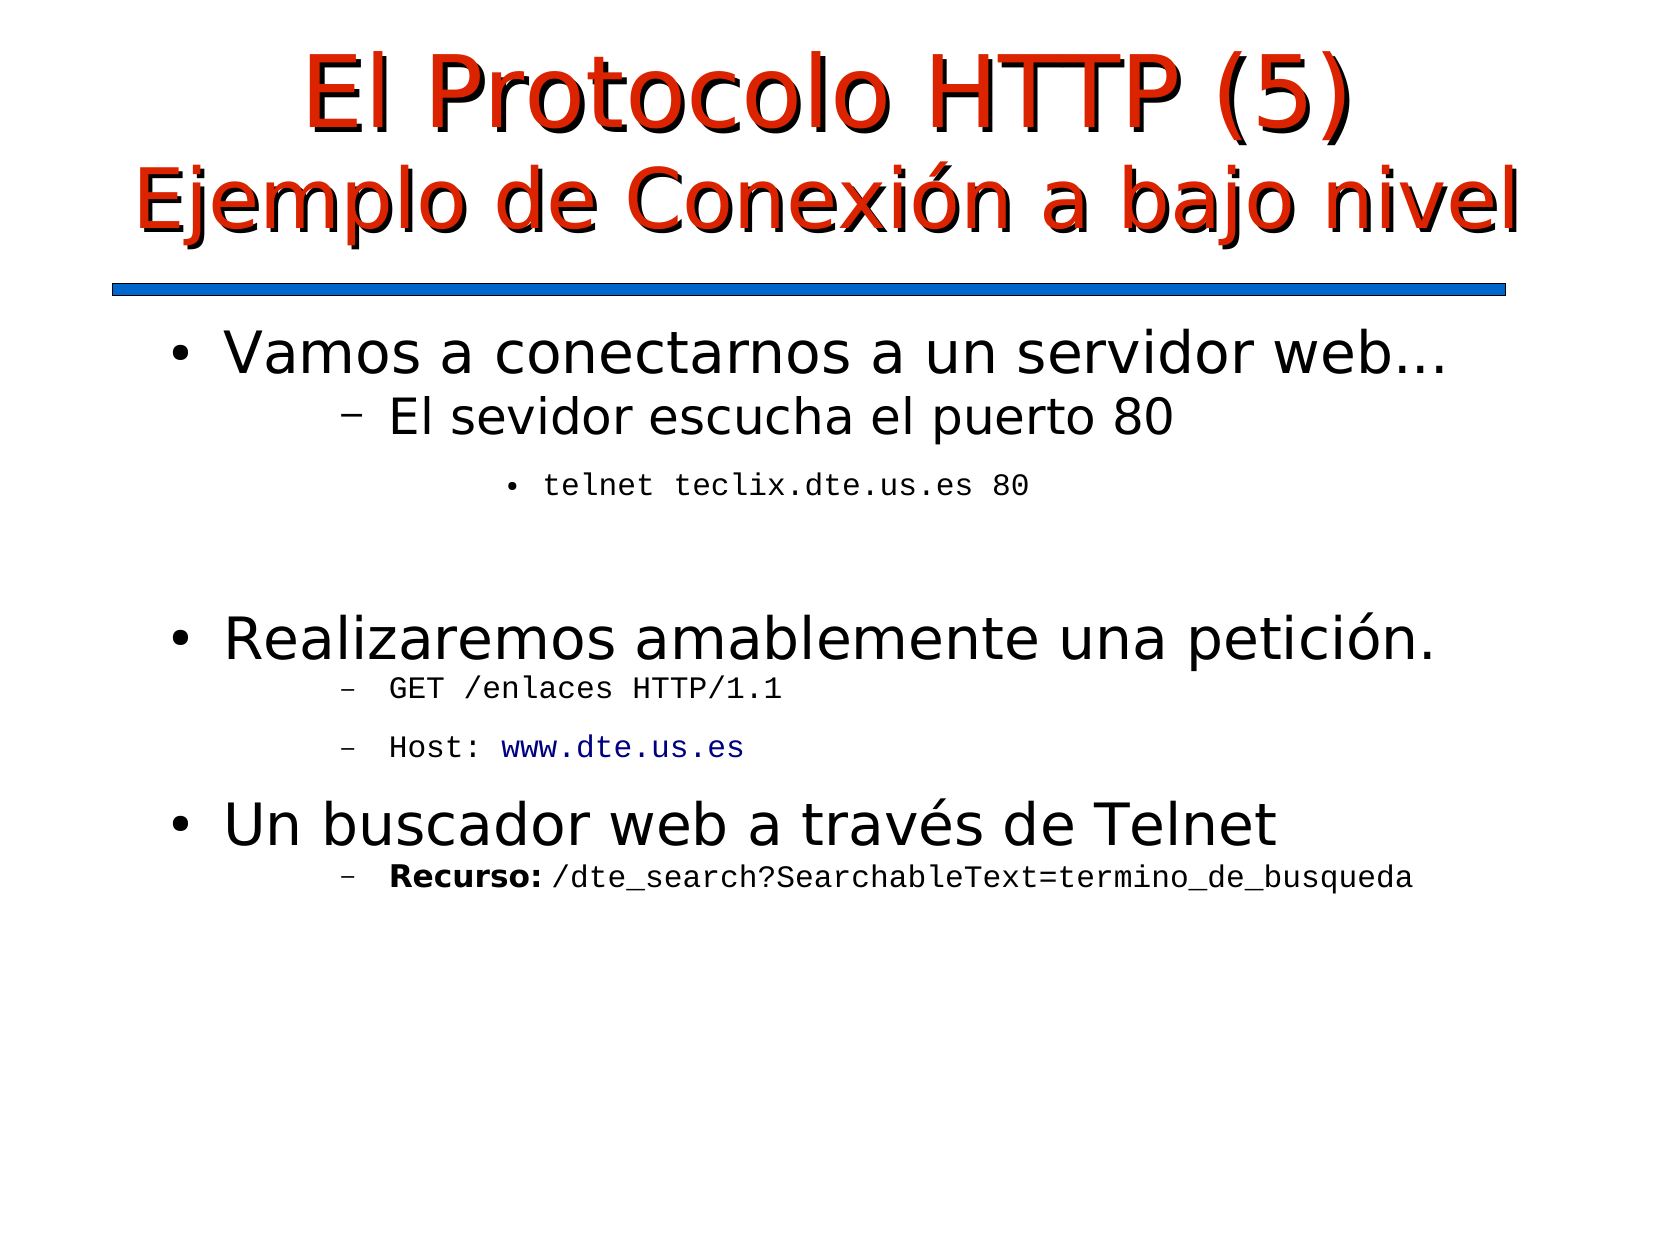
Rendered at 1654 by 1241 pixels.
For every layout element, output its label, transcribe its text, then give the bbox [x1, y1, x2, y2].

list Vamos a conectarnos a un servidor web... El sevidor escucha el puerto 80 telnet teclix.dte.us.es 80 Realizaremos amablemente una petición. GET /enlaces HTTP/1.1 Host: www.dte.us.es Un buscador web a través de Telnet Recurso: /dte_search?SearchableText=termino_de_busqueda [137, 312, 1506, 999]
title El Protocolo HTTP (5) Ejemplo de Conexión a bajo nivel [121, 34, 1534, 249]
